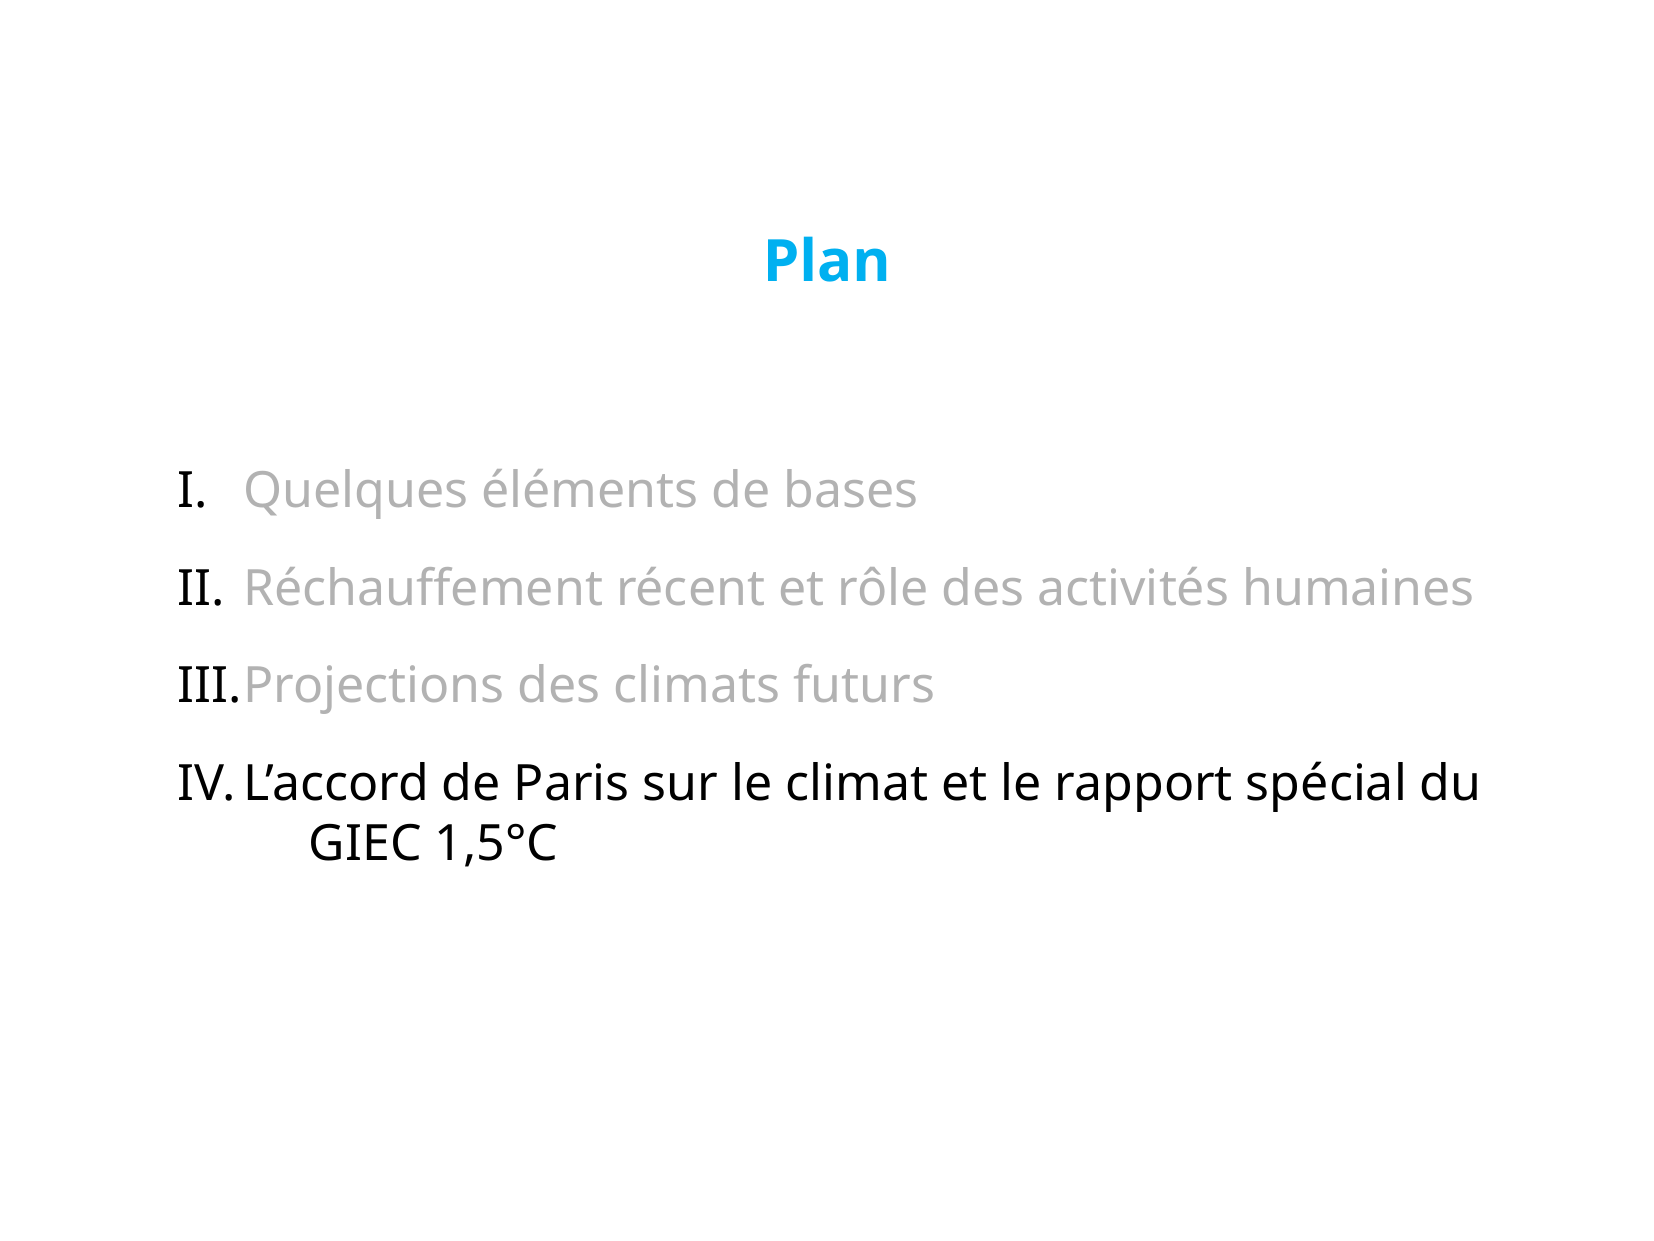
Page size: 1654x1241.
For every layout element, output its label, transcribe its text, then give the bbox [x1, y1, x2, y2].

text_box Plan [58, 219, 1595, 389]
text_box Quelques éléments de bases Réchauffement récent et rôle des activités humaines Projections des climats futurs L’accord de Paris sur le climat et le rapport spécial du GIEC 1,5°C [162, 450, 1504, 1096]
